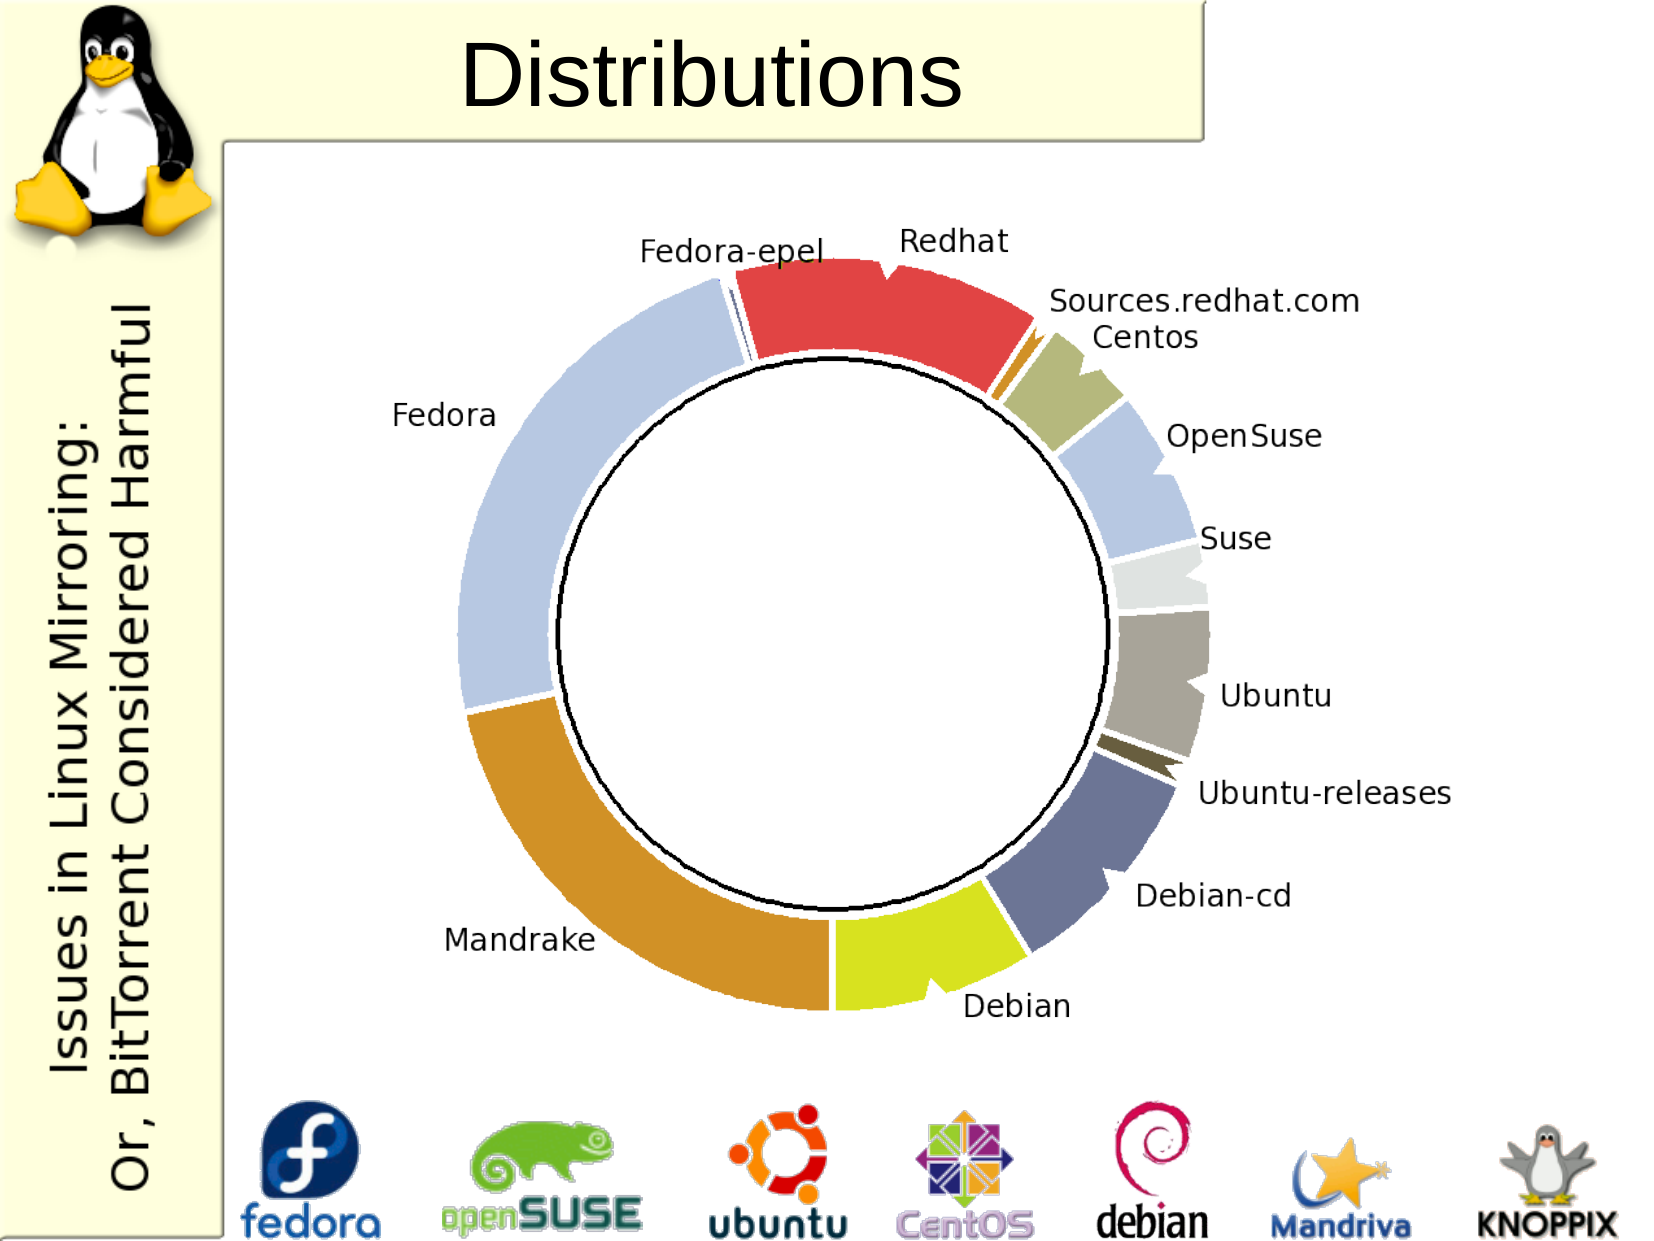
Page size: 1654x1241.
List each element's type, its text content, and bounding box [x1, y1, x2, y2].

picture [0, 0, 1654, 1241]
title Distributions [224, 0, 1200, 151]
